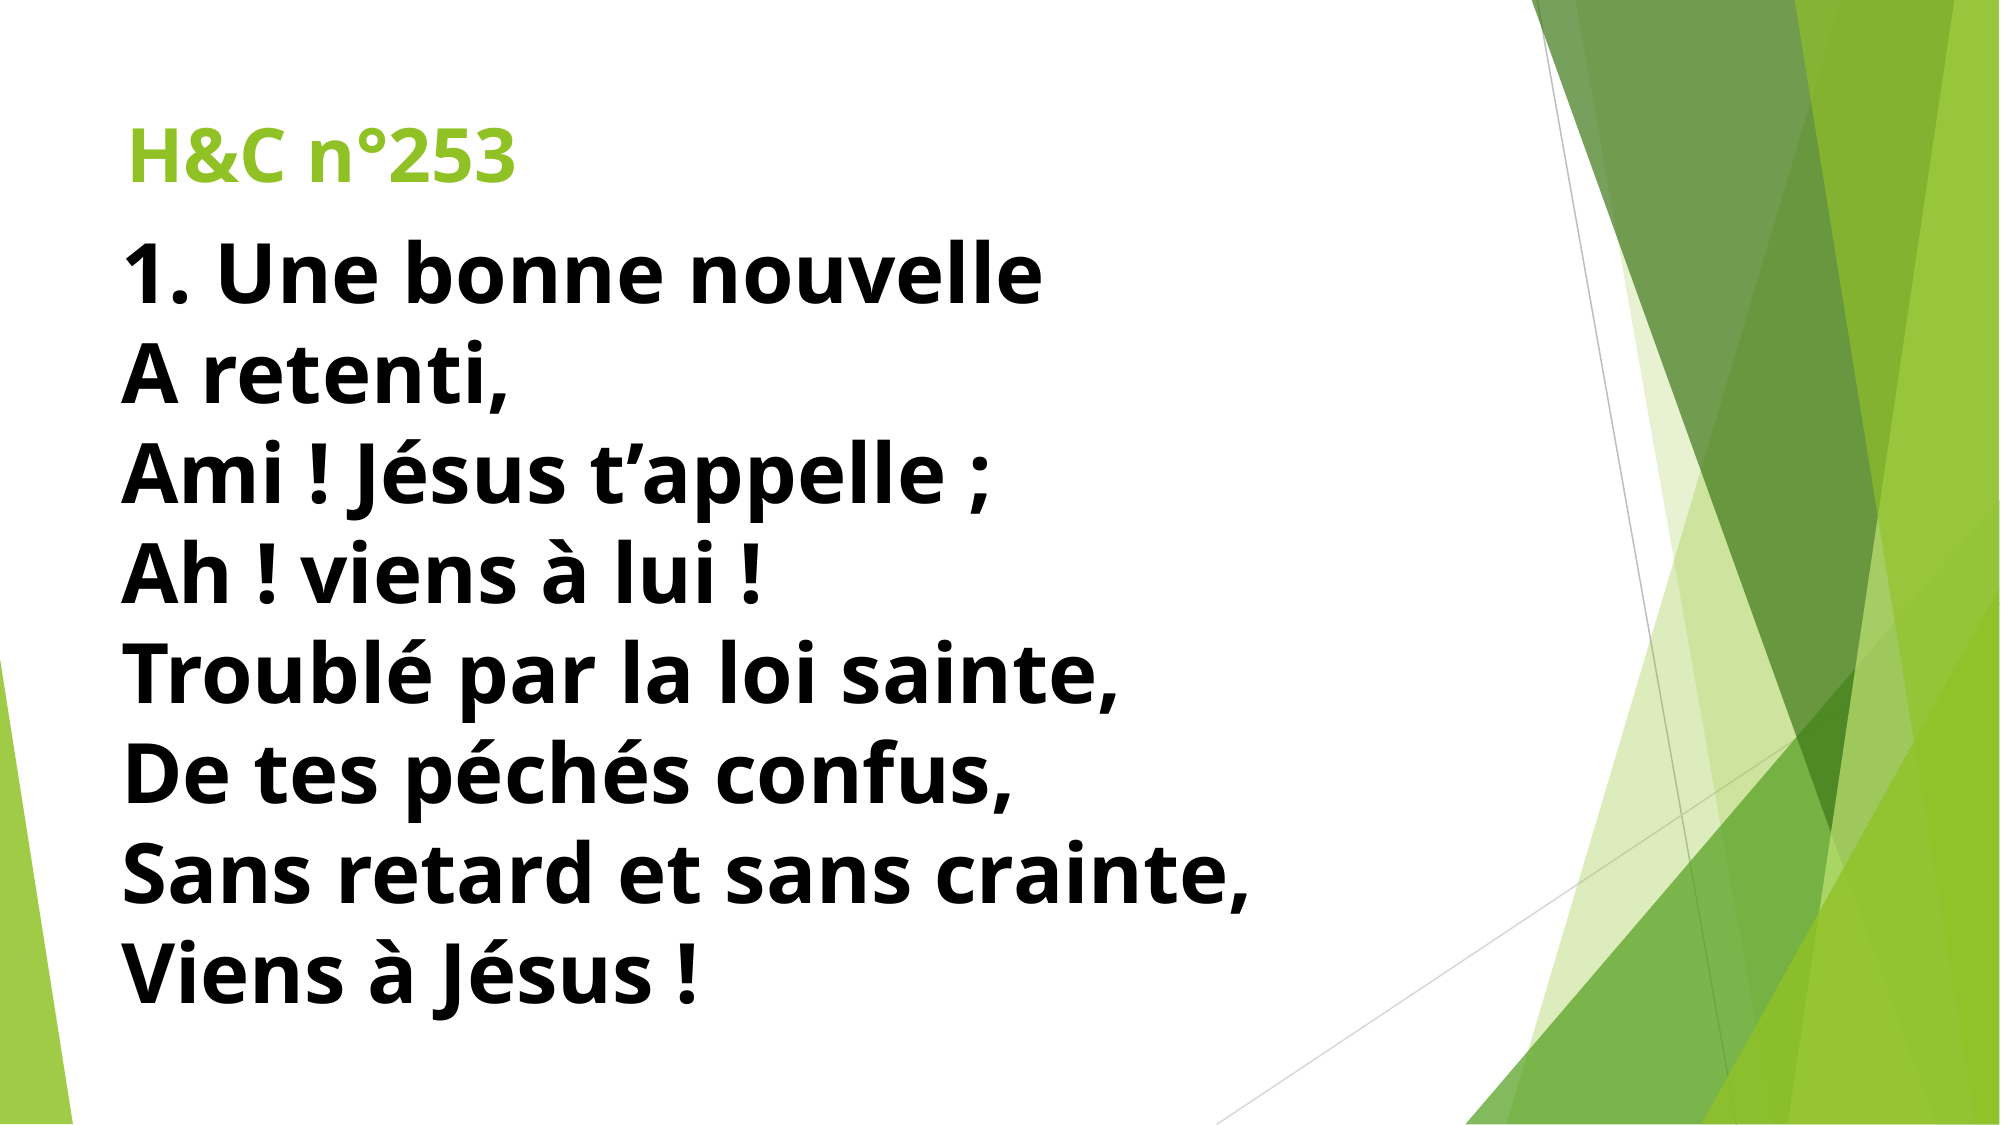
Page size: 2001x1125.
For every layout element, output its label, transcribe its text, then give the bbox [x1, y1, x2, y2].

text_box 1. Une bonne nouvelle A retenti, Ami ! Jésus t’appelle ; Ah ! viens à lui ! Troublé par la loi sainte, De tes péchés confus, Sans retard et sans crainte, Viens à Jésus ! [106, 212, 1961, 1074]
text_box H&C n°253 [111, 99, 1522, 212]
